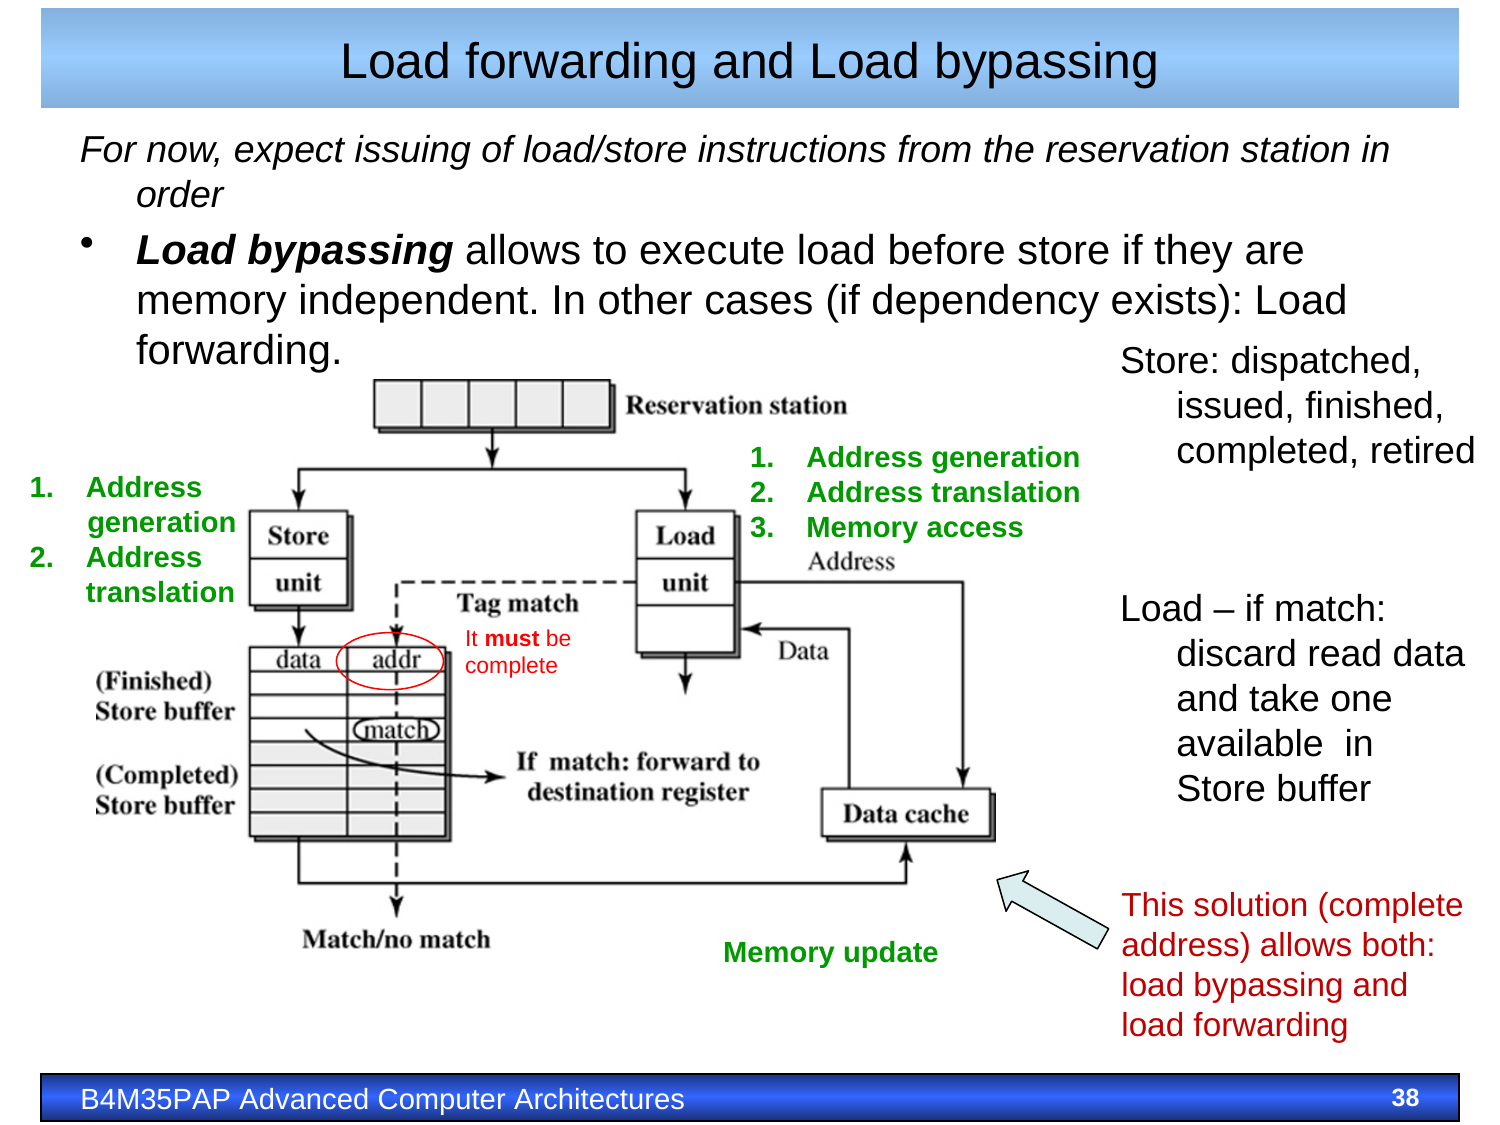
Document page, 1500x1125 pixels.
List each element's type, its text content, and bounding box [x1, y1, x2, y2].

title Load forwarding and Load bypassing [41, 8, 1459, 108]
text_box For now, expect issuing of load/store instructions from the reservation station in order Load bypassing allows to execute load before store if they are memory independent. In other cases (if dependency exists): Load forwarding. [64, 117, 1436, 944]
picture [96, 944, 708, 953]
text_box Memory update [708, 926, 1067, 977]
text_box This solution (complete address) allows both: load bypassing and load forwarding [1106, 876, 1481, 1051]
text_box Address generation Address translation Memory access [735, 431, 1096, 551]
text_box It must be complete [402, 615, 625, 721]
text_box [1088, 944, 1101, 949]
text_box Address generation Address translation [14, 461, 252, 616]
text_box Store: dispatched, issued, finished, completed, retired Load – if match: discard read data and take one available in Store buffer [1105, 328, 1498, 817]
